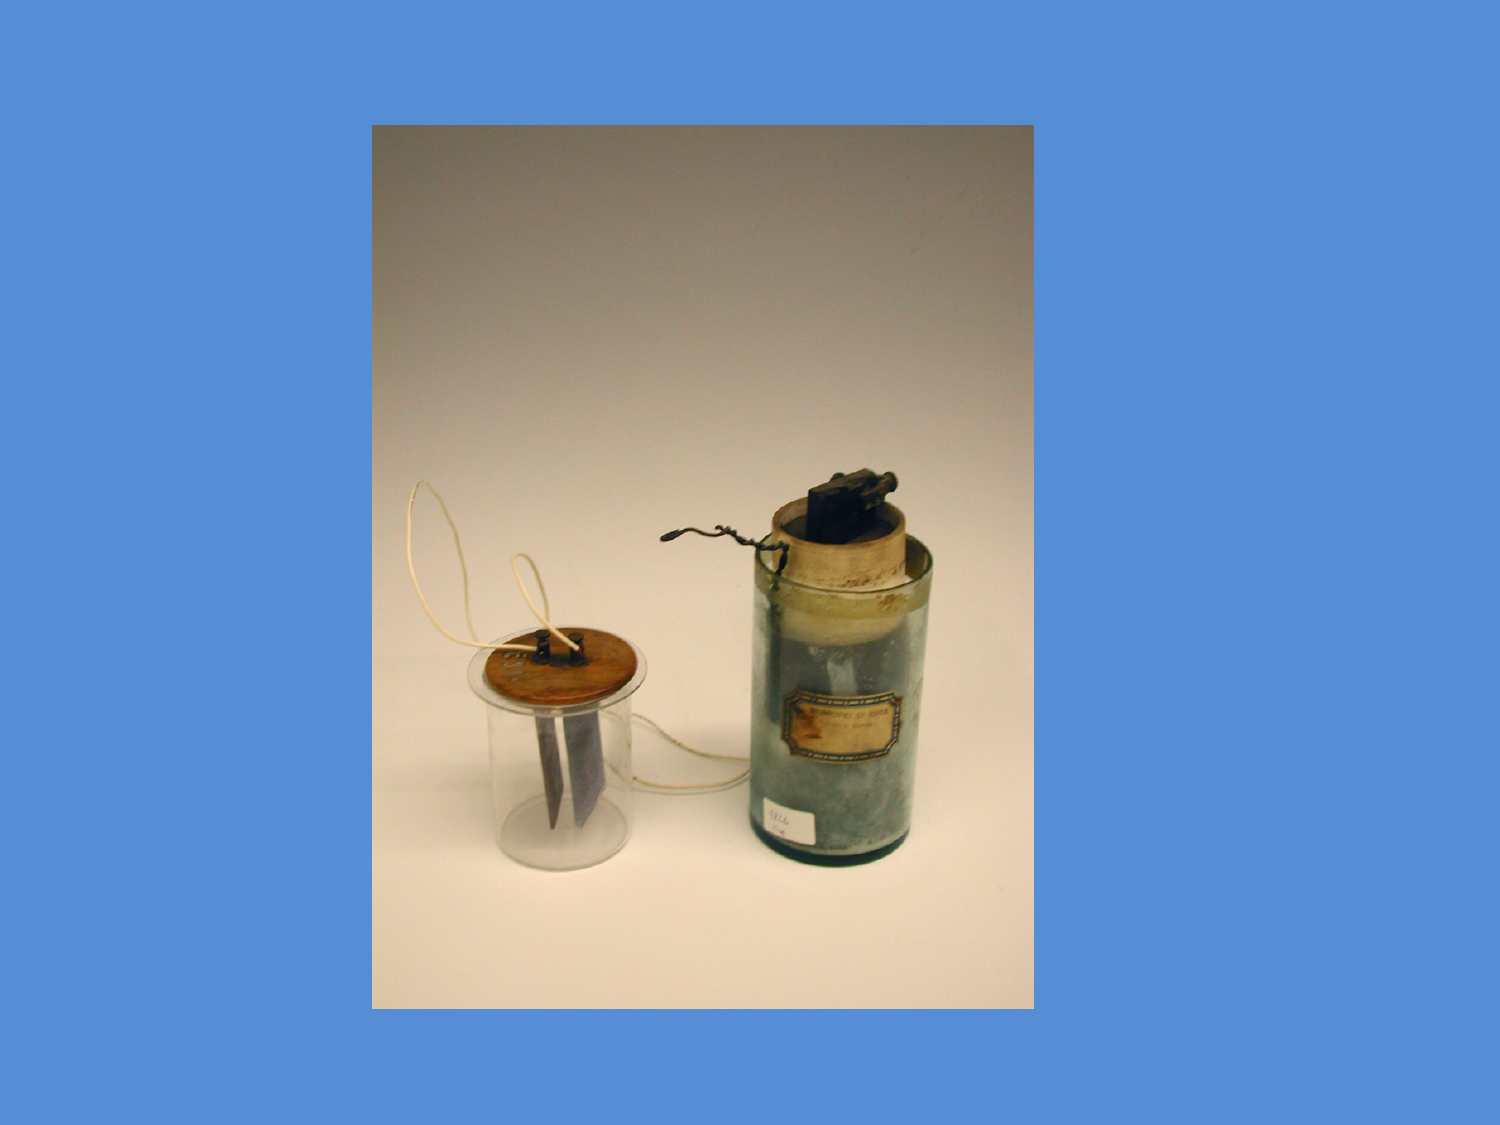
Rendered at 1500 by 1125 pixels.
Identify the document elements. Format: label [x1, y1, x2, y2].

picture [372, 125, 1034, 1009]
